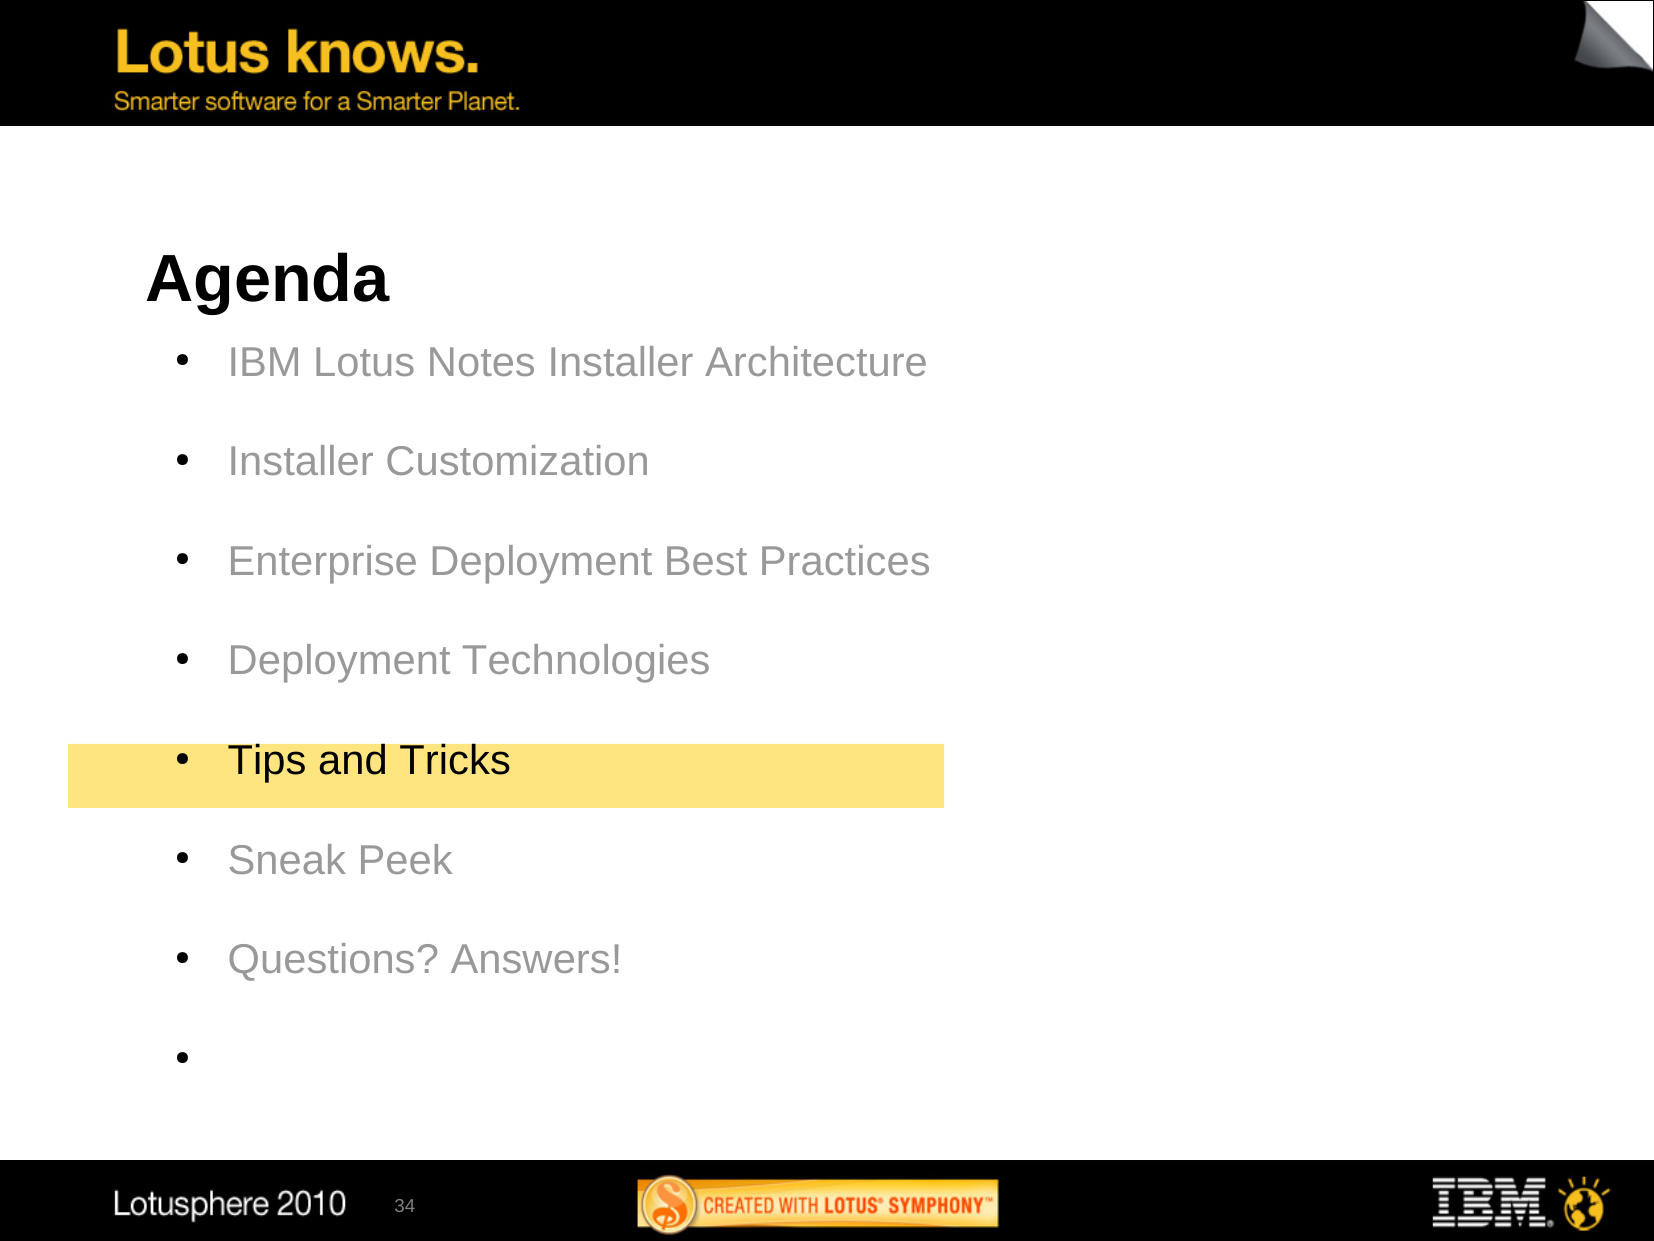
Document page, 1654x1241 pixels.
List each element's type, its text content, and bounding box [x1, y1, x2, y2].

title Agenda [145, 144, 1513, 316]
text_box [68, 744, 139, 808]
list IBM Lotus Notes Installer Architecture Installer Customization Enterprise Deployment Best Practices Deployment Technologies Tips and Tricks Sneak Peek Questions? Answers! [139, 338, 1552, 1111]
picture [1, 1161, 1653, 1241]
picture [1, 1, 1653, 125]
